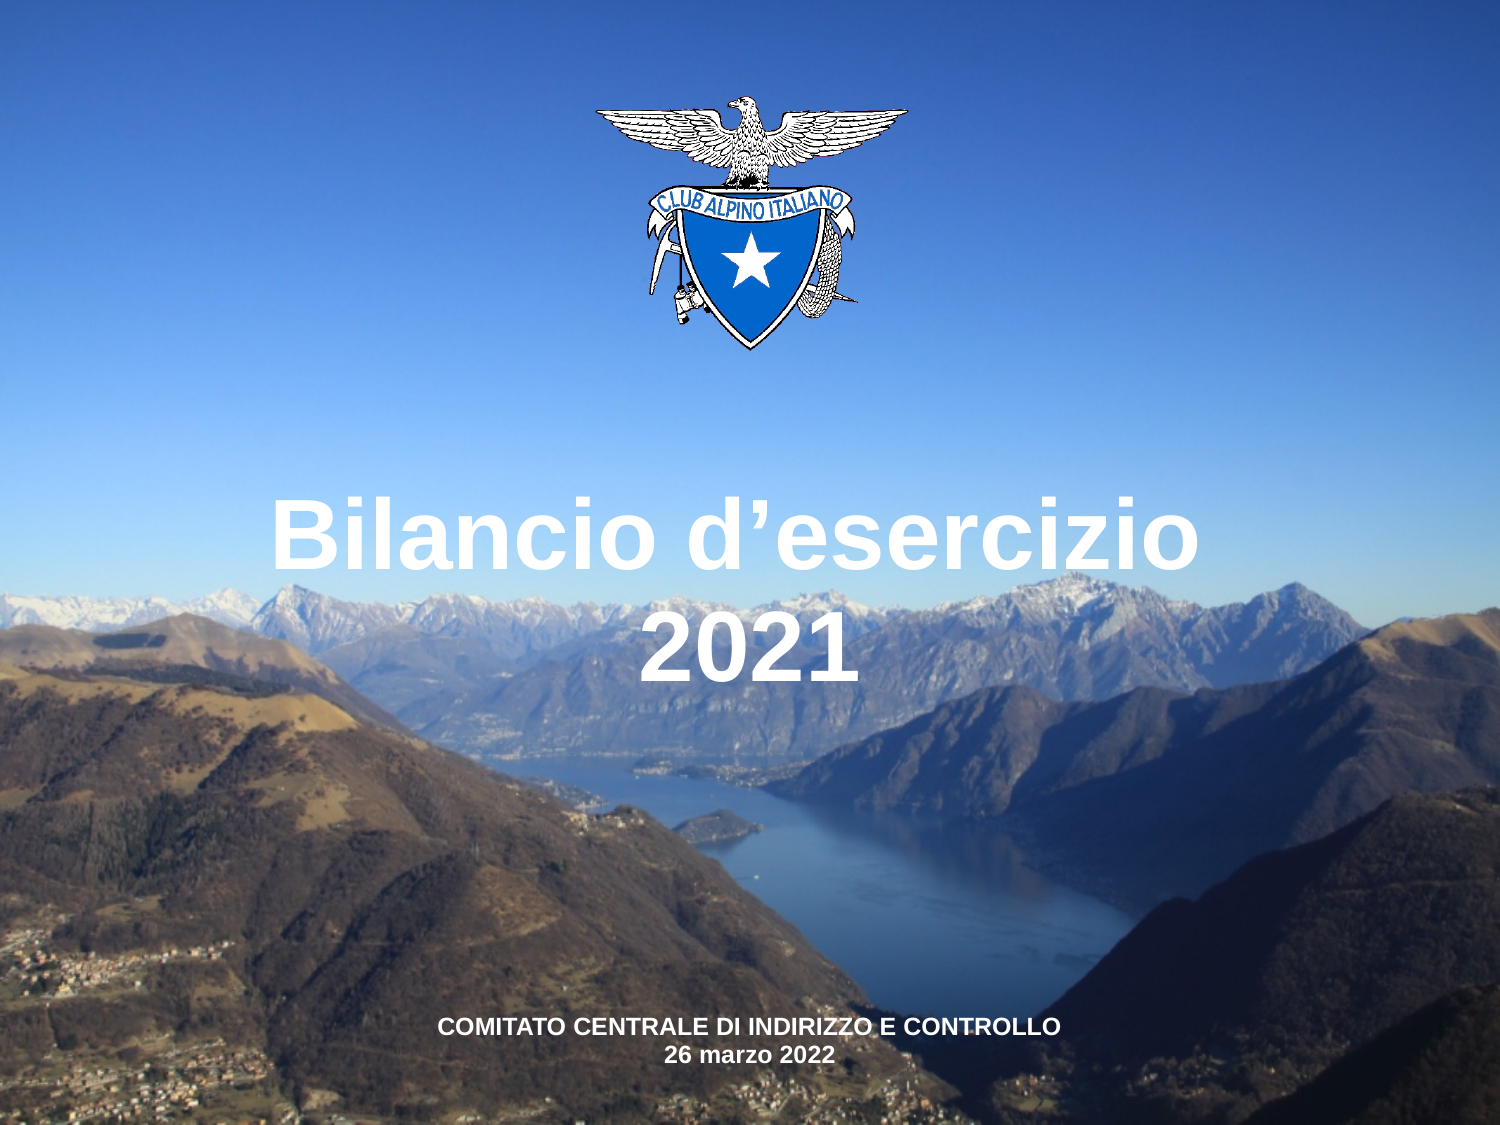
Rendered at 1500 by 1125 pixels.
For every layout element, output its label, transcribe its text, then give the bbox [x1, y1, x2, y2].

text_box Bilancio d’esercizio 2021 [129, 471, 1371, 729]
picture [0, 0, 1500, 1125]
text_box COMITATO CENTRALE DI INDIRIZZO E CONTROLLO 26 marzo 2022 [265, 1004, 1235, 1081]
